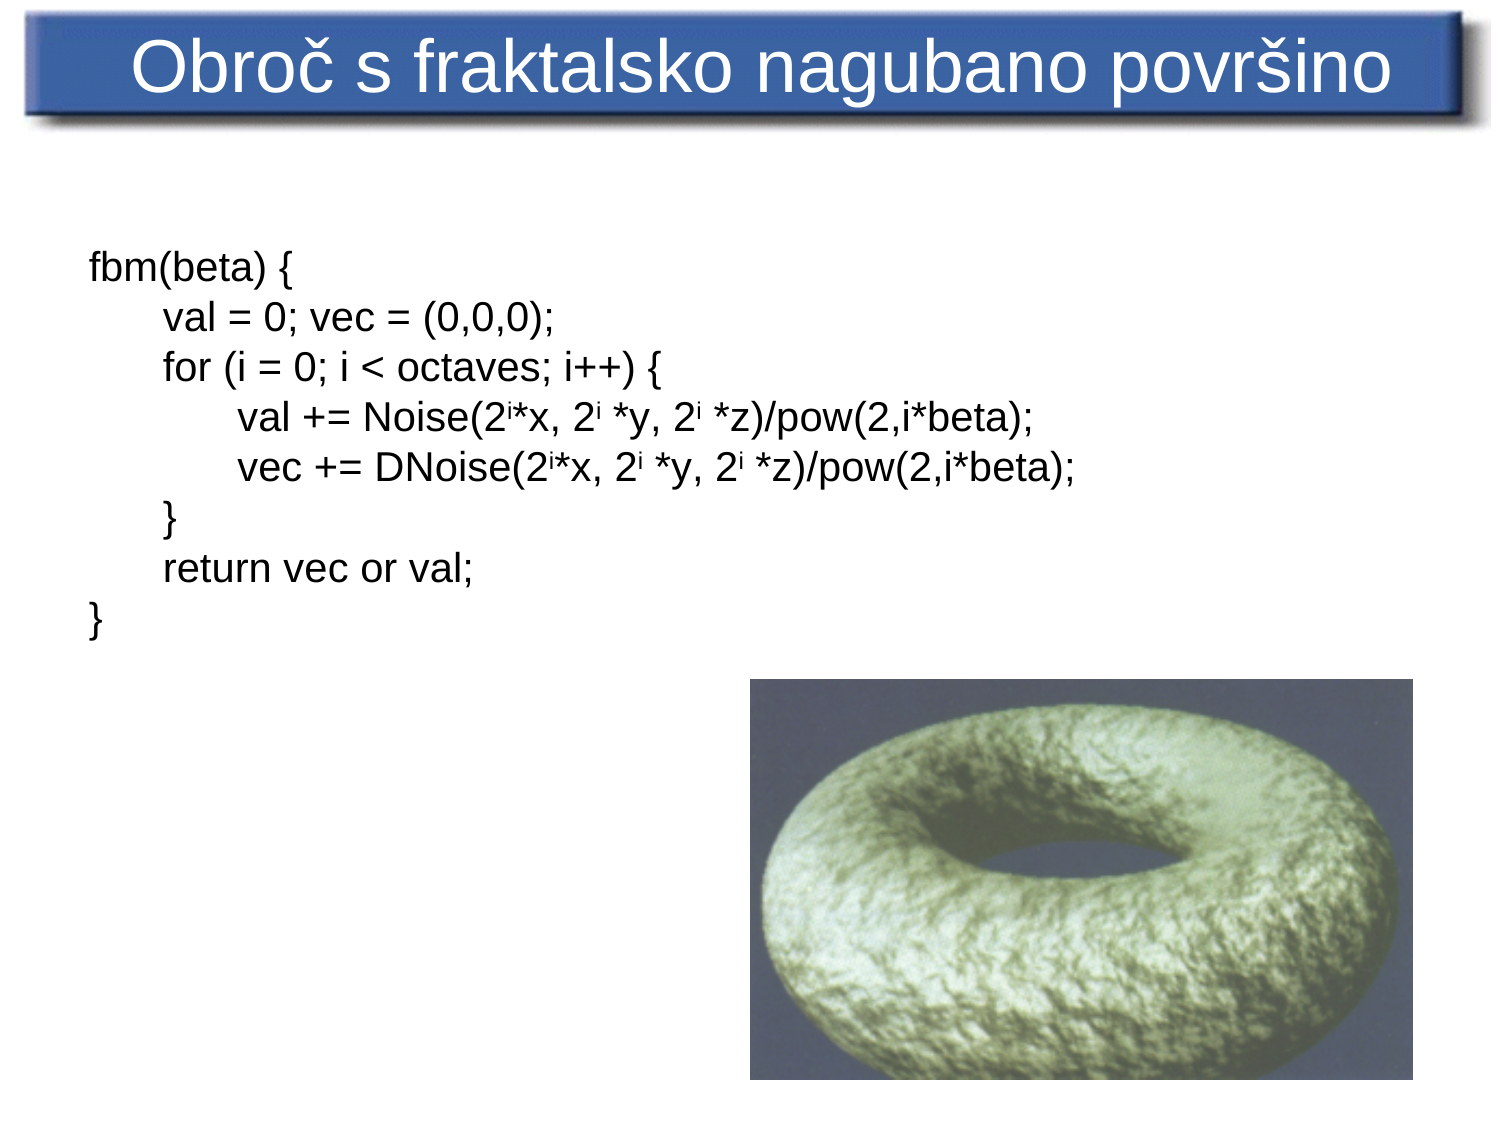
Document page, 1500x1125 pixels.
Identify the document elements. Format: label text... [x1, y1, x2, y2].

picture [23, 8, 1491, 135]
title Obroč s fraktalsko nagubano površino [24, 0, 1500, 126]
chart [750, 679, 1413, 1080]
text_box fbm(beta) { val = 0; vec = (0,0,0); for (i = 0; i < octaves; i++) { val += Noise(2i*x, 2i *y, 2i *z)/pow(2,i*beta); vec += DNoise(2i*x, 2i *y, 2i *z)/pow(2,i*beta); } return vec or val; } [74, 232, 1091, 649]
